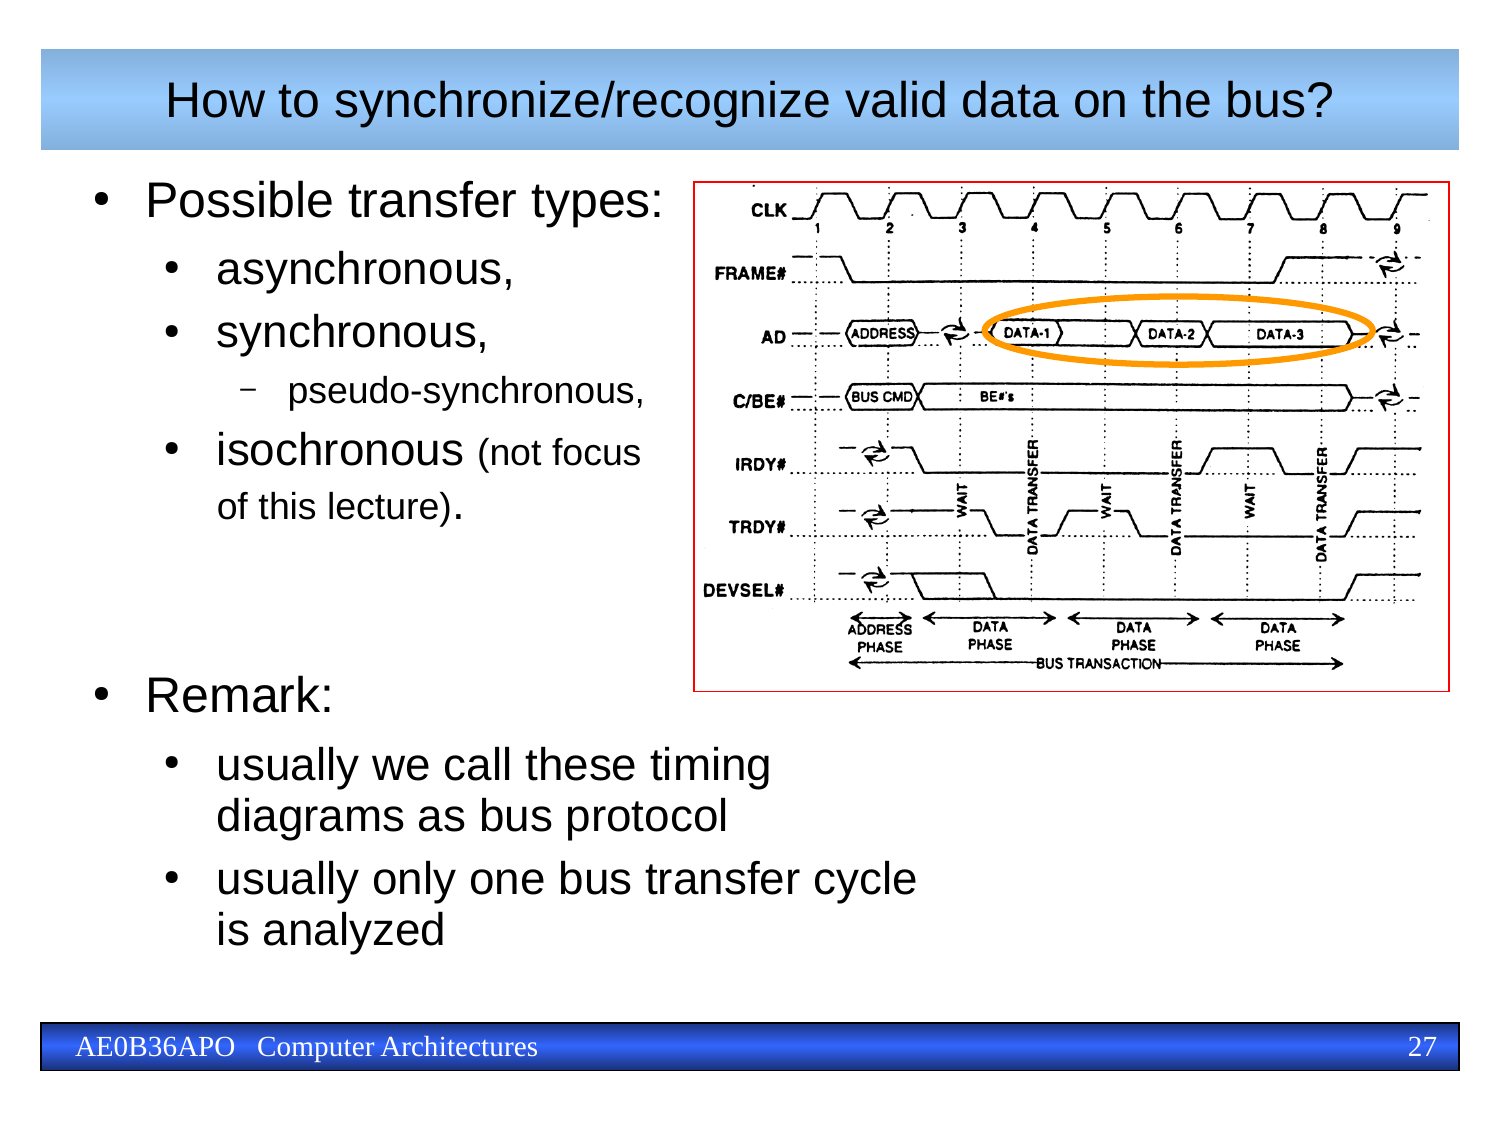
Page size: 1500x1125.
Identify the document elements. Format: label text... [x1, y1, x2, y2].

title How to synchronize/recognize valid data on the bus? [41, 49, 1459, 150]
picture [937, 182, 1449, 691]
list Possible transfer types: asynchronous, synchronous, pseudo-synchronous, isochronous (not focus of this lecture). Remark: usually we call these timing diagrams as bus protocol usually only one bus transfer cycle is analyzed [75, 172, 937, 1015]
